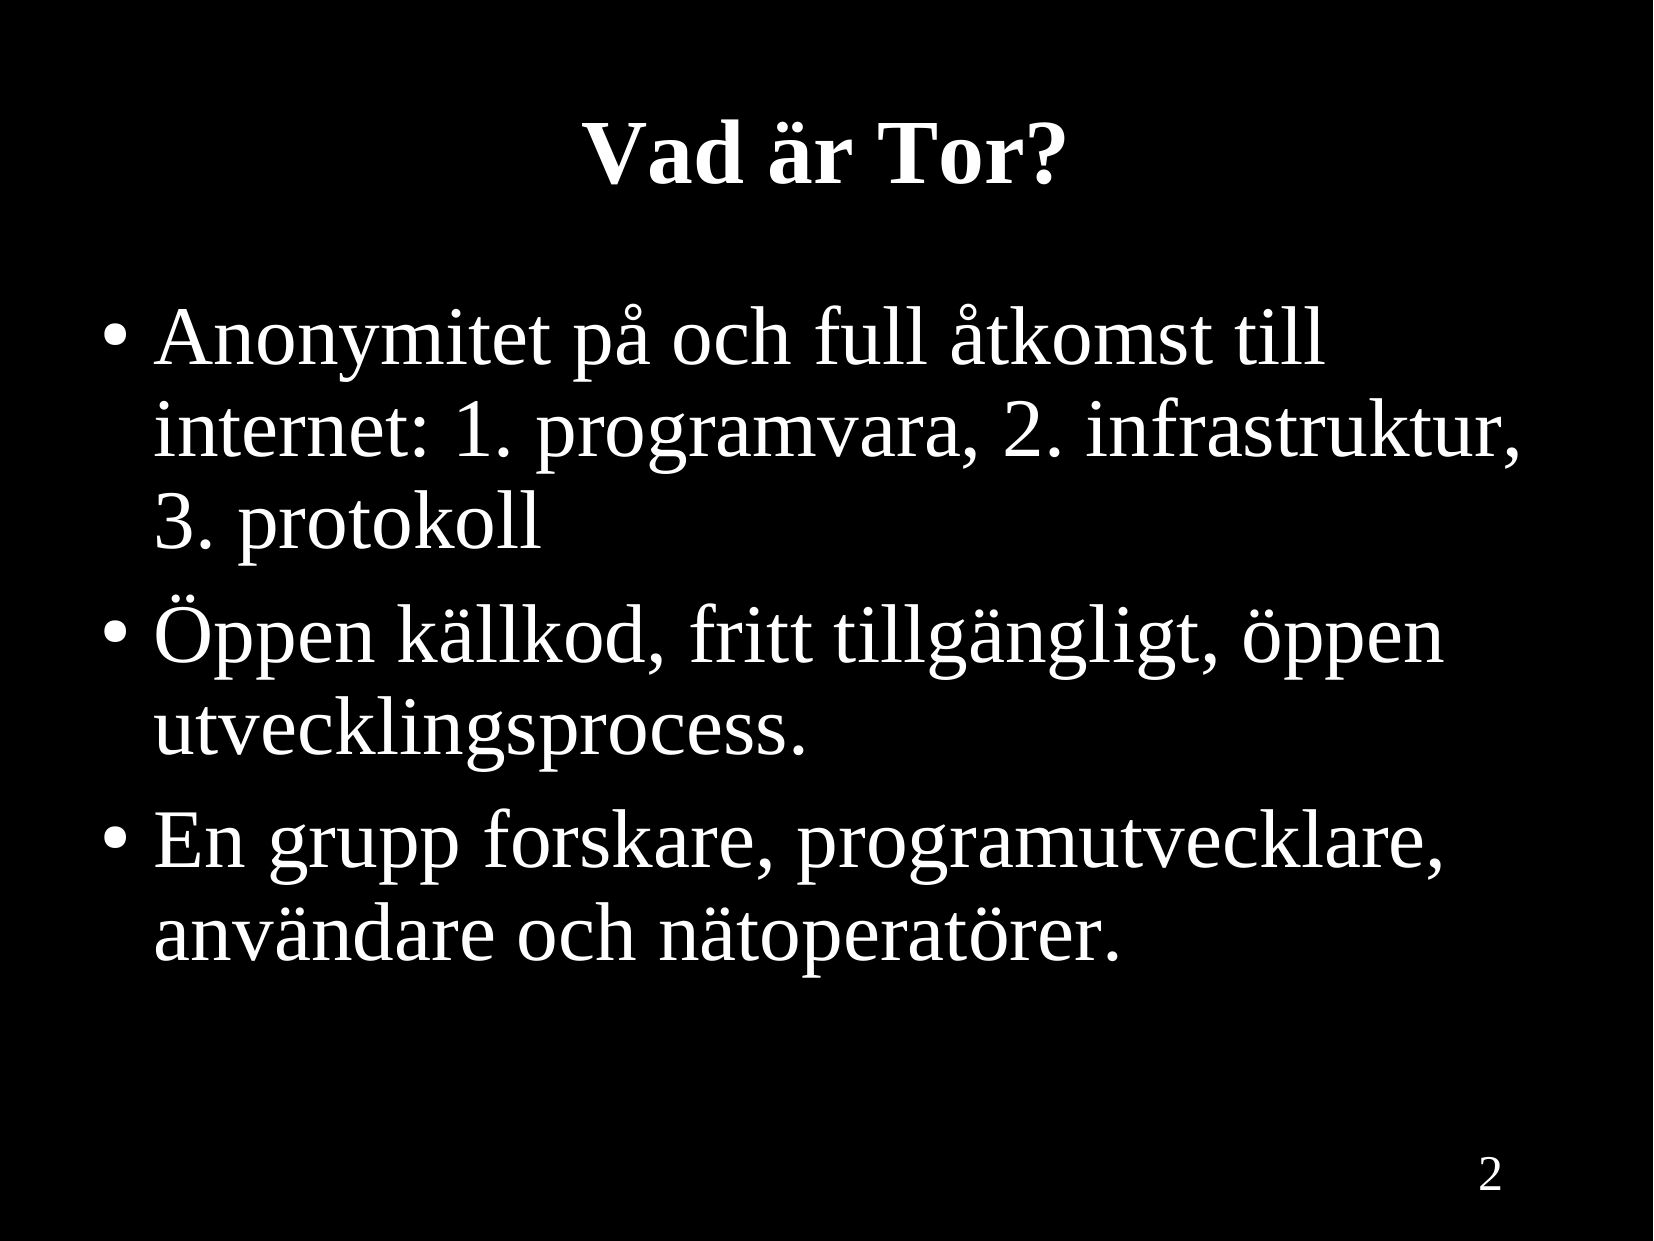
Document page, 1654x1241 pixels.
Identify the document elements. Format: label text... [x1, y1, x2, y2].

title Vad är Tor? [82, 49, 1571, 257]
list Anonymitet på och full åtkomst till internet: 1. programvara, 2. infrastruktur, 3. protokoll Öppen källkod, fritt tillgängligt, öppen utvecklingsprocess. En grupp forskare, programutvecklare, användare och nätoperatörer. [82, 290, 1571, 1109]
